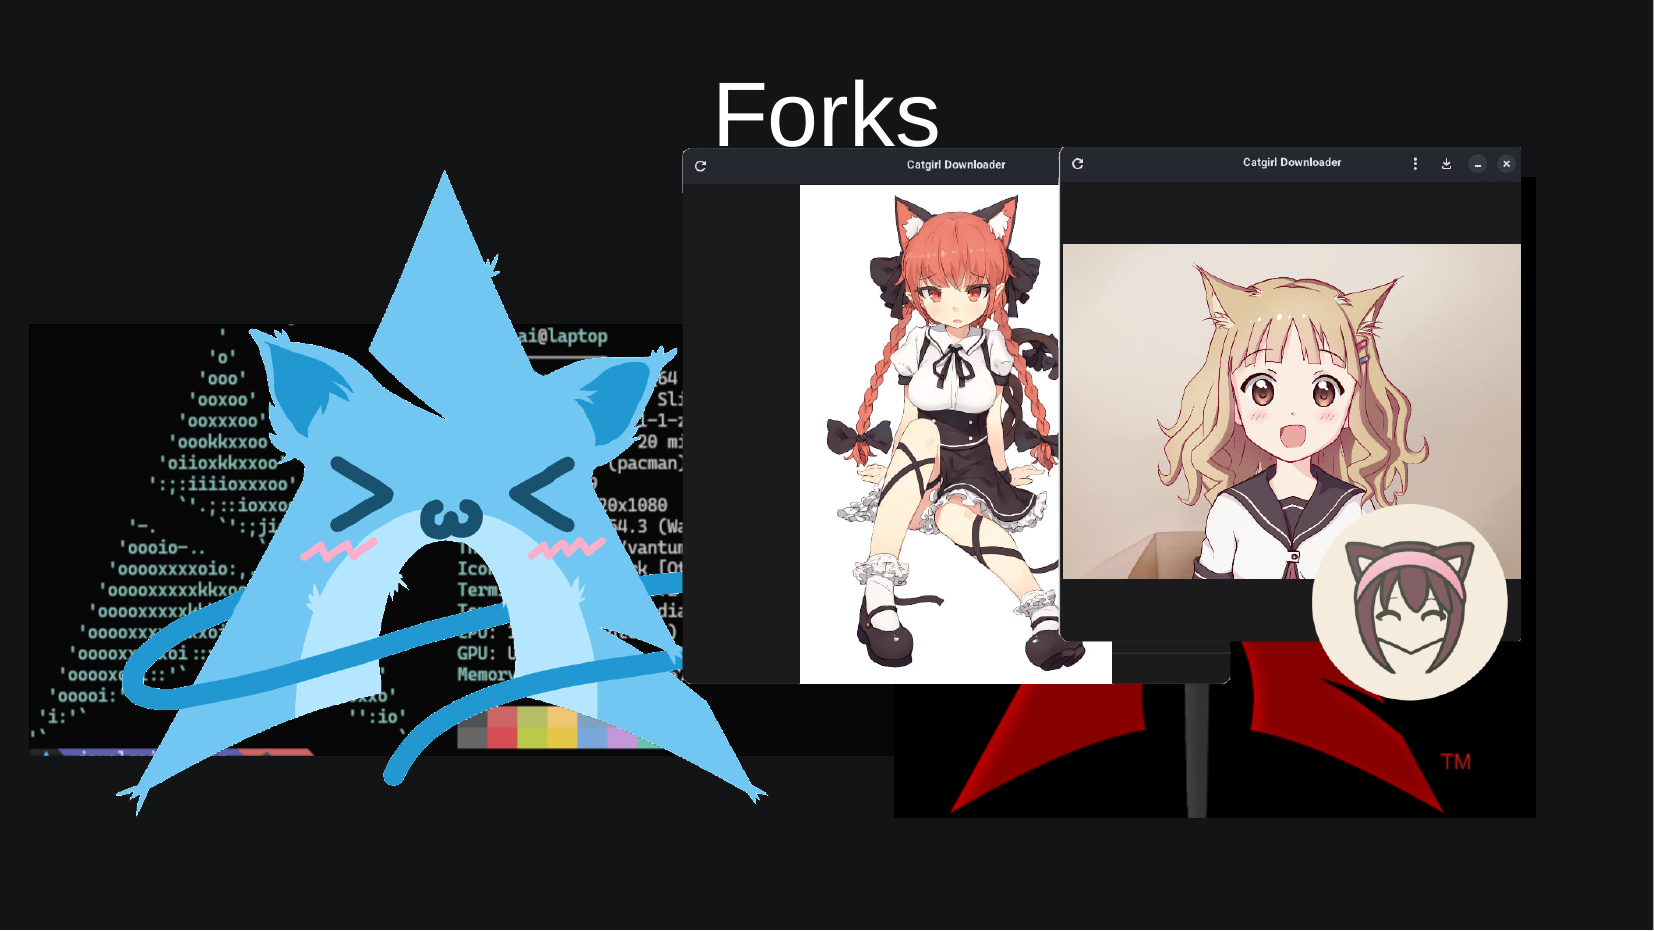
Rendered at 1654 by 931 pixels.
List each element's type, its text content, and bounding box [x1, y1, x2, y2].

picture [29, 118, 1536, 857]
title Forks [82, 37, 1571, 193]
